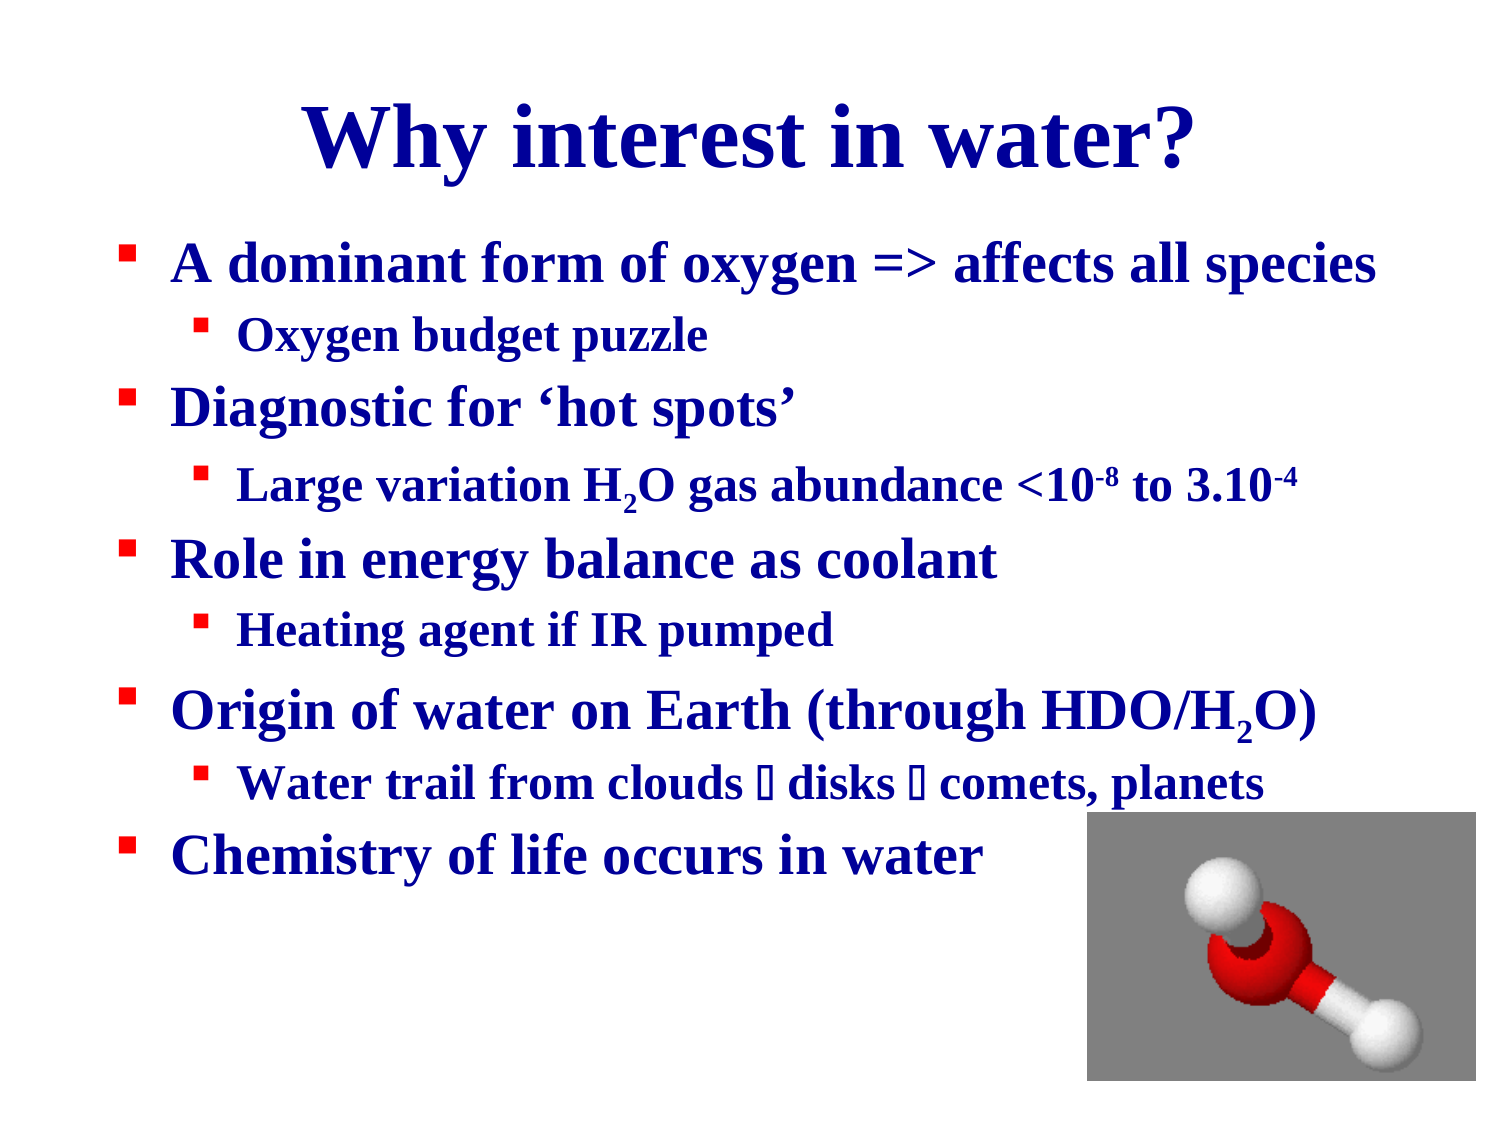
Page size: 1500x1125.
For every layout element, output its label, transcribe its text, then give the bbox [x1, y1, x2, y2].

title Why interest in water? [112, 37, 1388, 224]
picture [1087, 812, 1476, 1082]
list A dominant form of oxygen => affects all species Oxygen budget puzzle Diagnostic for ‘hot spots’ Large variation H2O gas abundance <10-8 to 3.10-4 Role in energy balance as coolant Heating agent if IR pumped Origin of water on Earth (through HDO/H2O) Water trail from clouds  disks  comets, planets Chemistry of life occurs in water [99, 224, 1500, 1029]
